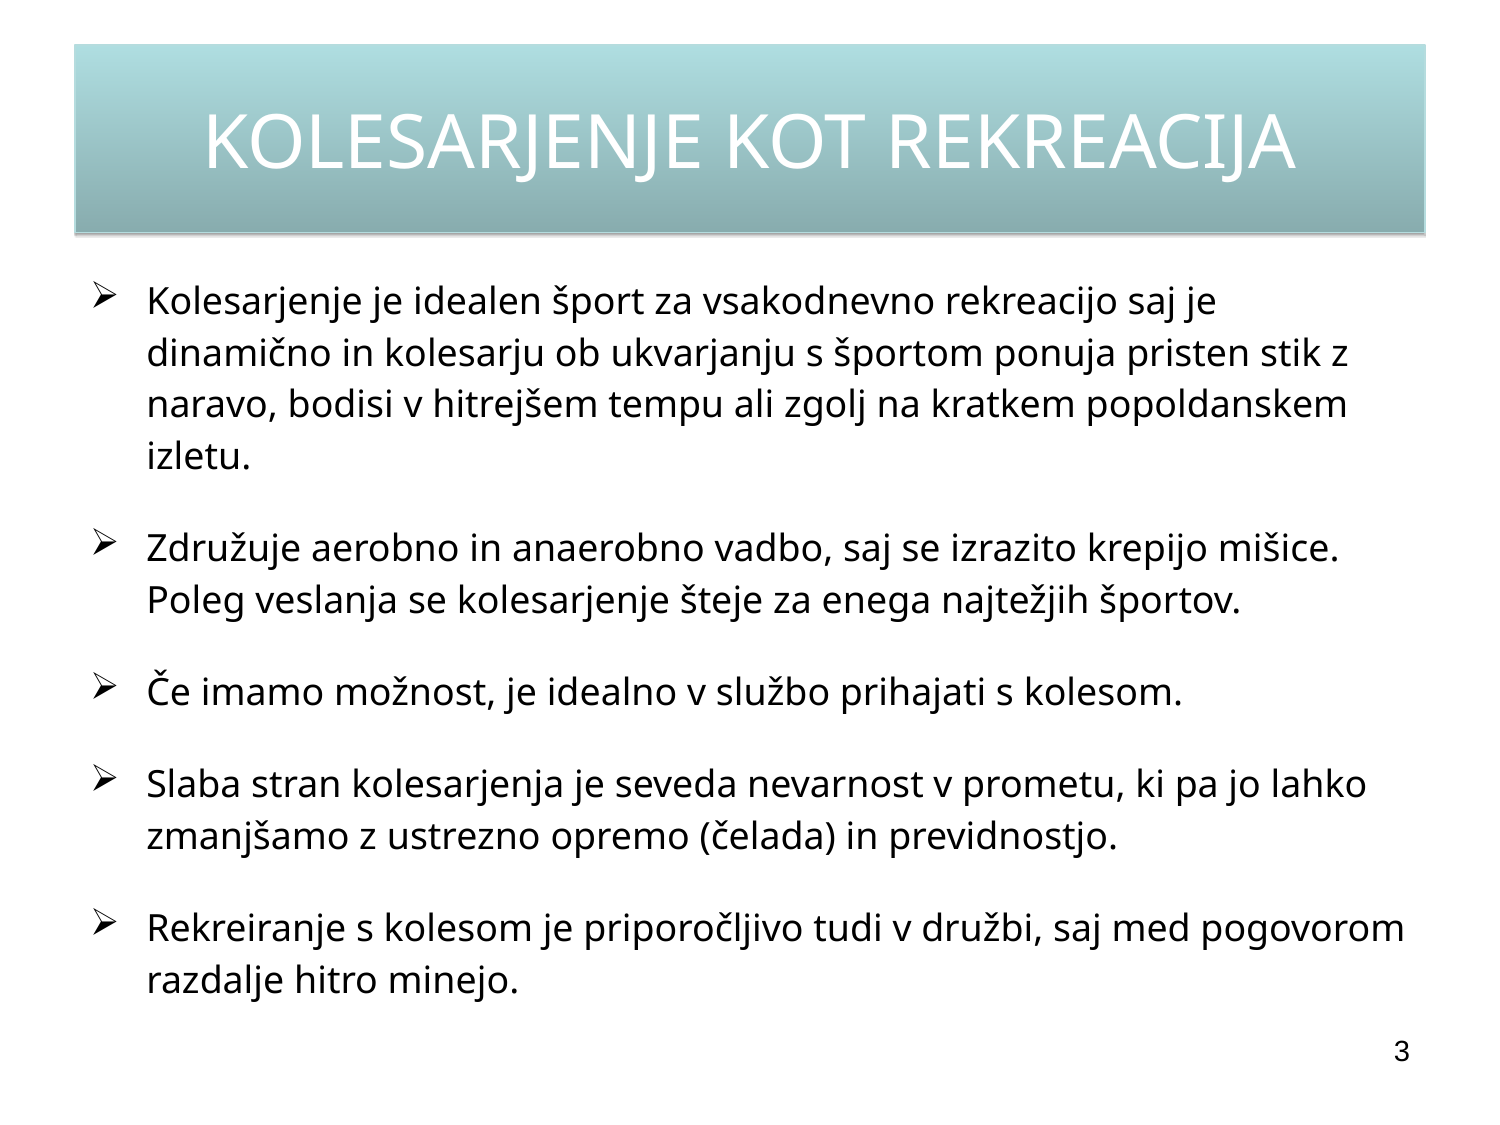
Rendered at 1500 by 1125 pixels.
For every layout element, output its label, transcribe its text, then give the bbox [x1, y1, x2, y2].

title KOLESARJENJE KOT REKREACIJA [75, 45, 1425, 233]
list Kolesarjenje je idealen šport za vsakodnevno rekreacijo saj je dinamično in kolesarju ob ukvarjanju s športom ponuja pristen stik z naravo, bodisi v hitrejšem tempu ali zgolj na kratkem popoldanskem izletu. Združuje aerobno in anaerobno vadbo, saj se izrazito krepijo mišice. Poleg veslanja se kolesarjenje šteje za enega najtežjih športov. Če imamo možnost, je idealno v službo prihajati s kolesom. Slaba stran kolesarjenja je seveda nevarnost v prometu, ki pa jo lahko zmanjšamo z ustrezno opremo (čelada) in previdnostjo. Rekreiranje s kolesom je priporočljivo tudi v družbi, saj med pogovorom razdalje hitro minejo. [75, 262, 1425, 1005]
slide_number <number> [1074, 1024, 1425, 1103]
